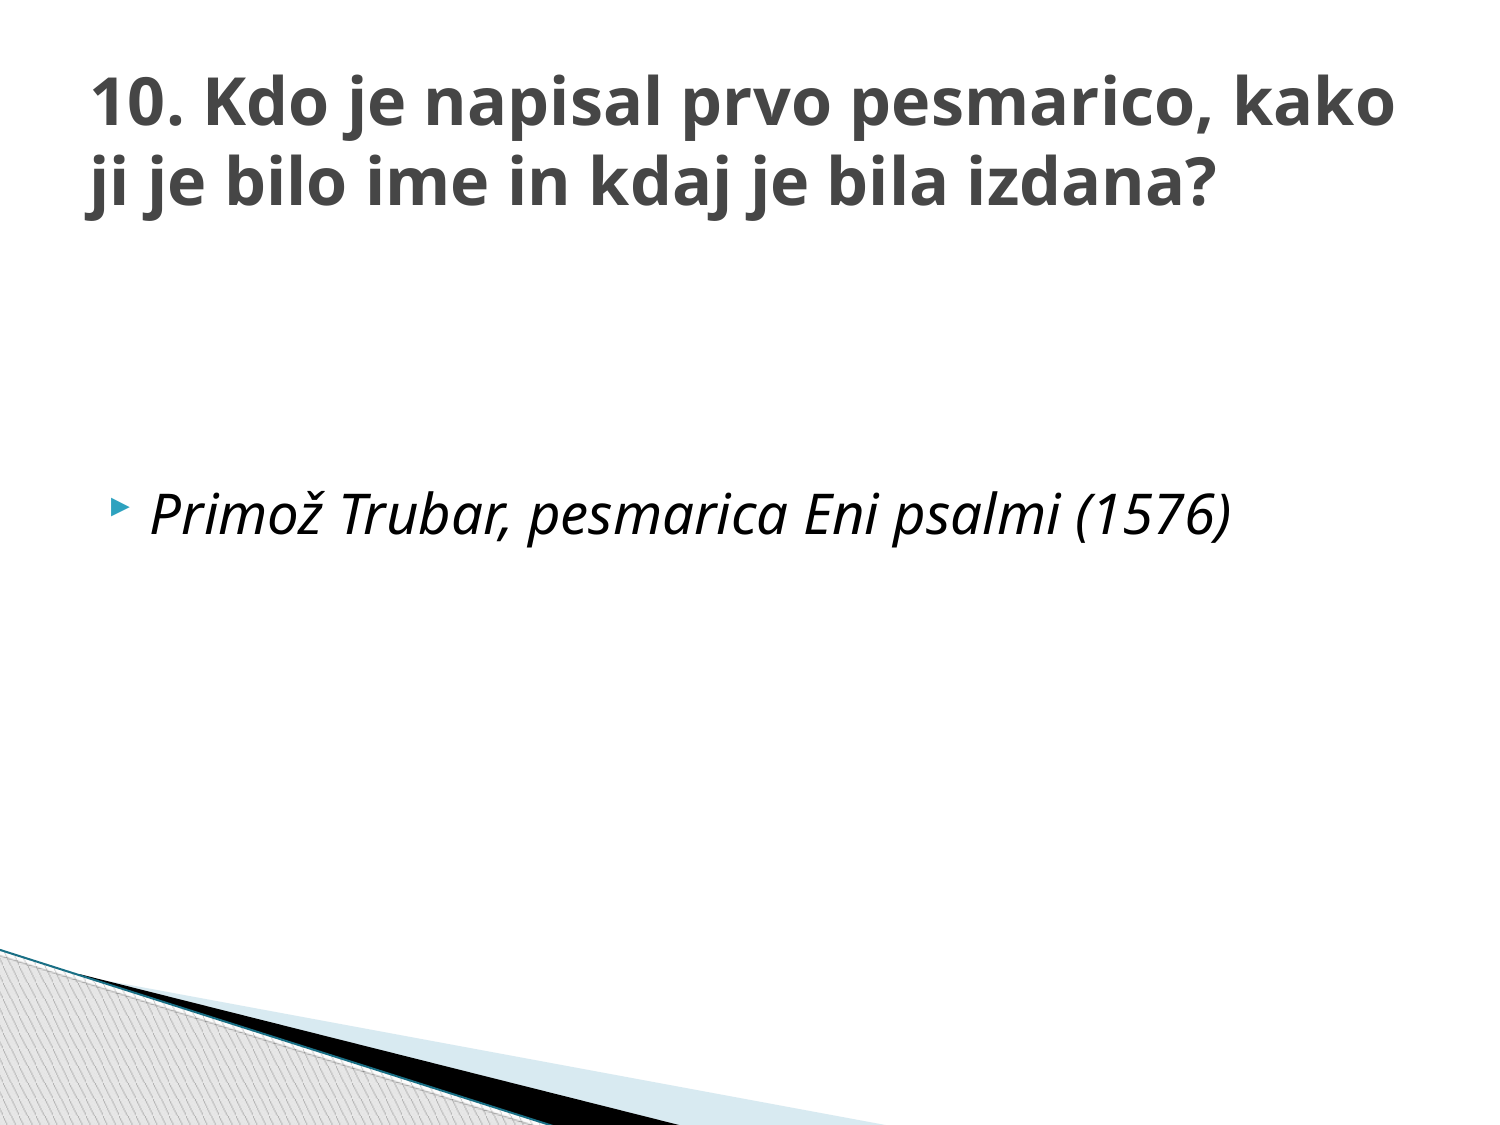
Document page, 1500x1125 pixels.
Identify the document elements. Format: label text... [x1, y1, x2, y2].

title 10. Kdo je napisal prvo pesmarico, kako ji je bilo ime in kdaj je bila izdana? [75, 45, 1425, 233]
list Primož Trubar, pesmarica Eni psalmi (1576) [75, 242, 1425, 986]
